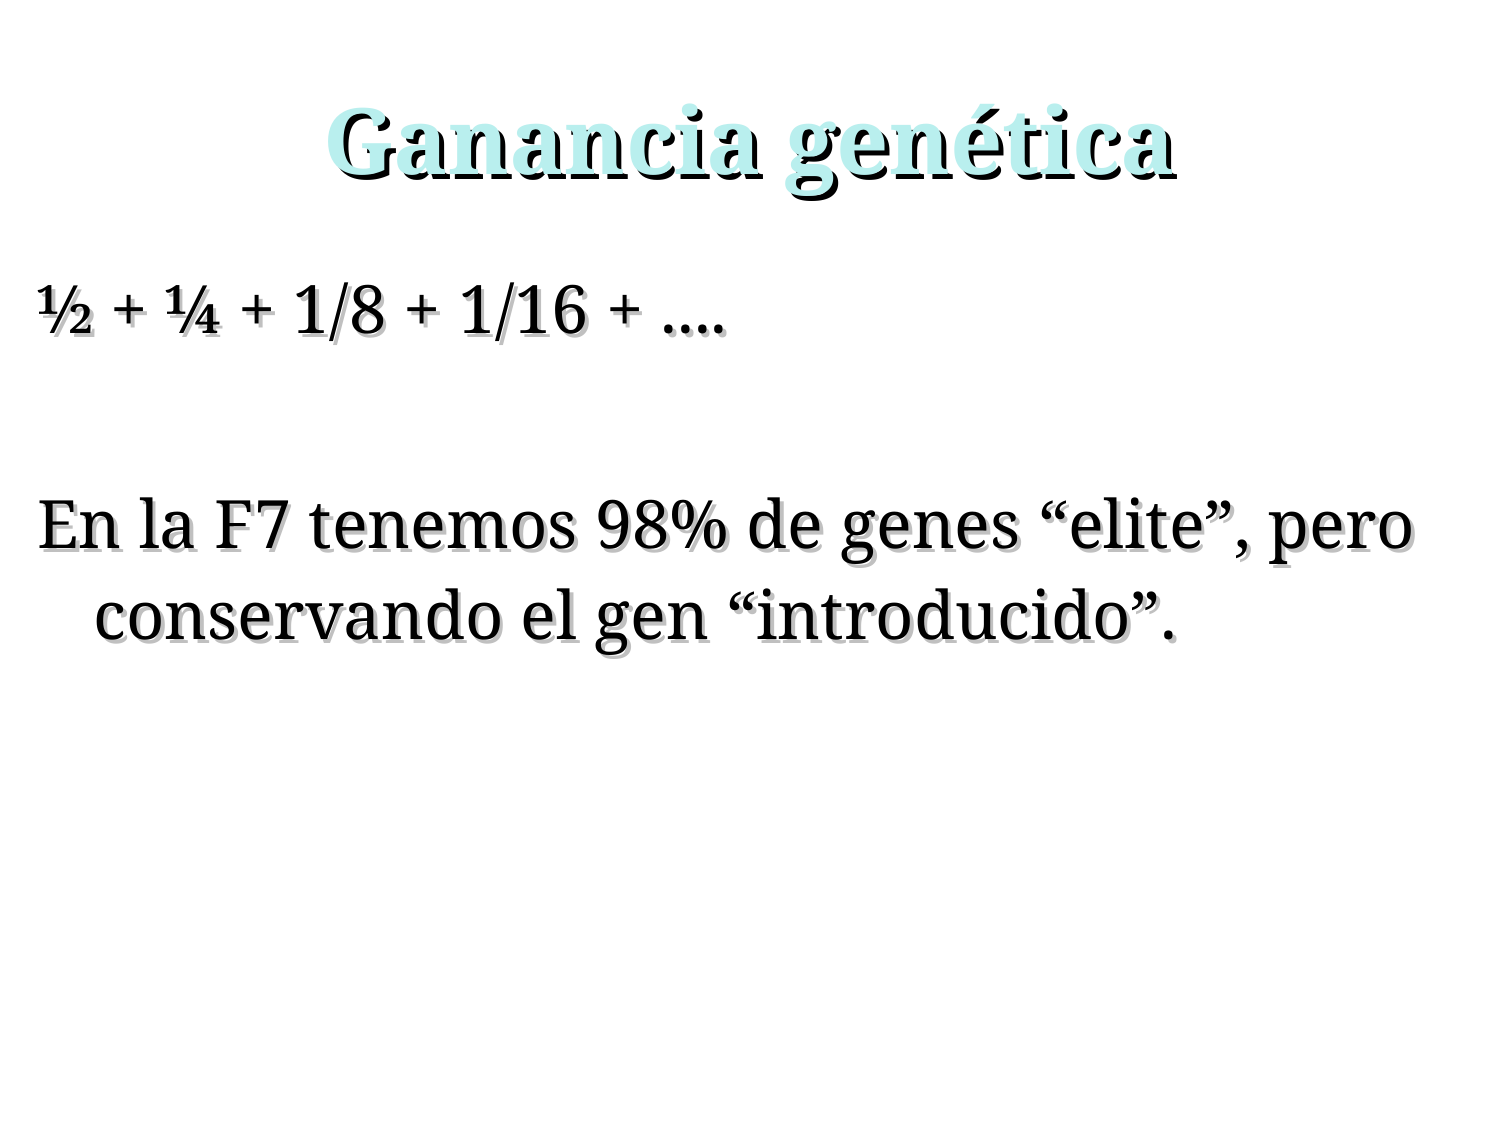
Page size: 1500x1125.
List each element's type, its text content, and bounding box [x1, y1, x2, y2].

title Ganancia genética [75, 21, 1426, 257]
list ½ + ¼ + 1/8 + 1/16 + .... En la F7 tenemos 98% de genes “elite”, pero conservando el gen “introducido”. [37, 262, 1463, 1001]
